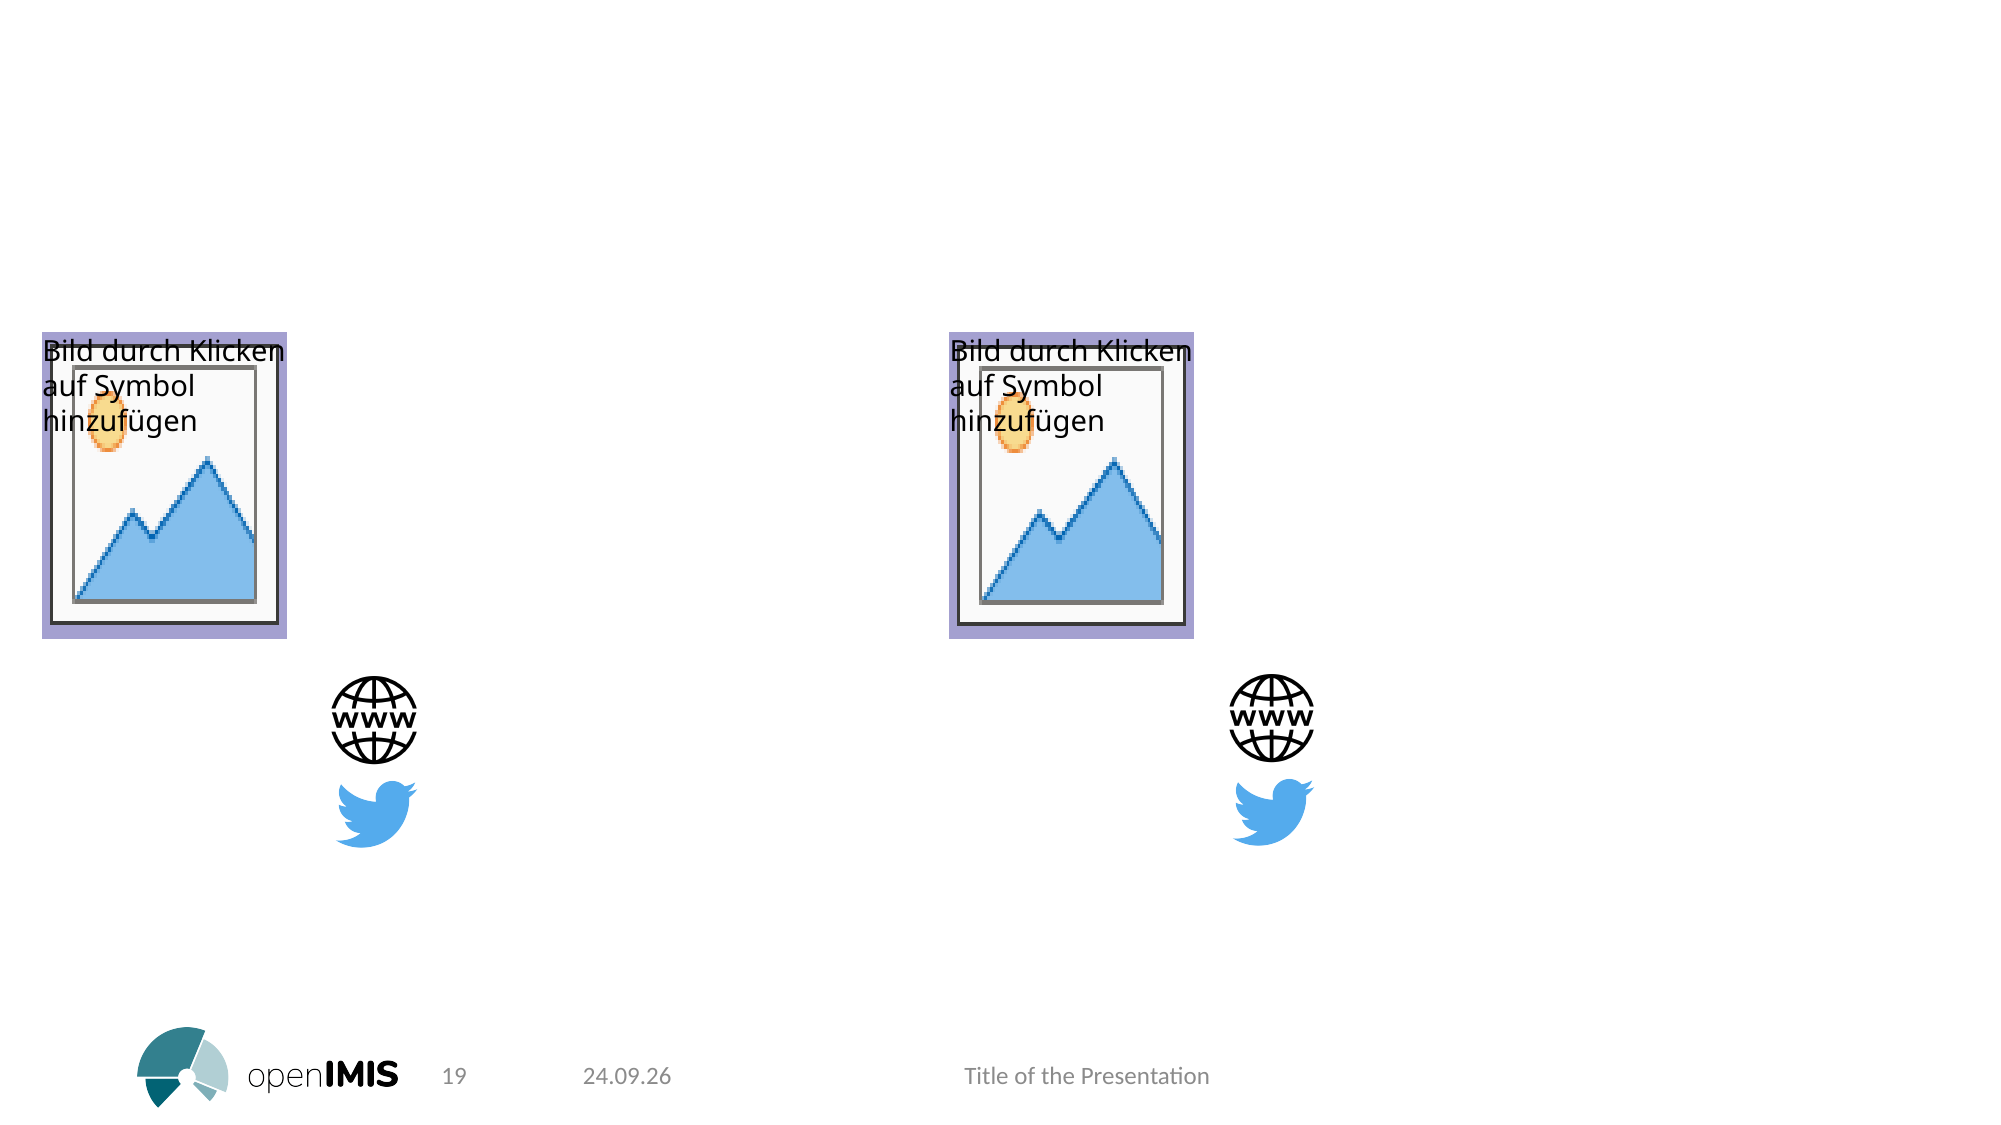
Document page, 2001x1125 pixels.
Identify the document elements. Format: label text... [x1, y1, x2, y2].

picture [42, 331, 288, 639]
picture [1212, 670, 1334, 874]
slide_number 30.11.21 [567, 1044, 937, 1105]
picture [137, 1027, 437, 1108]
slide_number <number> [426, 1044, 555, 1105]
picture [949, 332, 1195, 640]
picture [315, 672, 437, 876]
footer Title of the Presentation [949, 1044, 1751, 1105]
